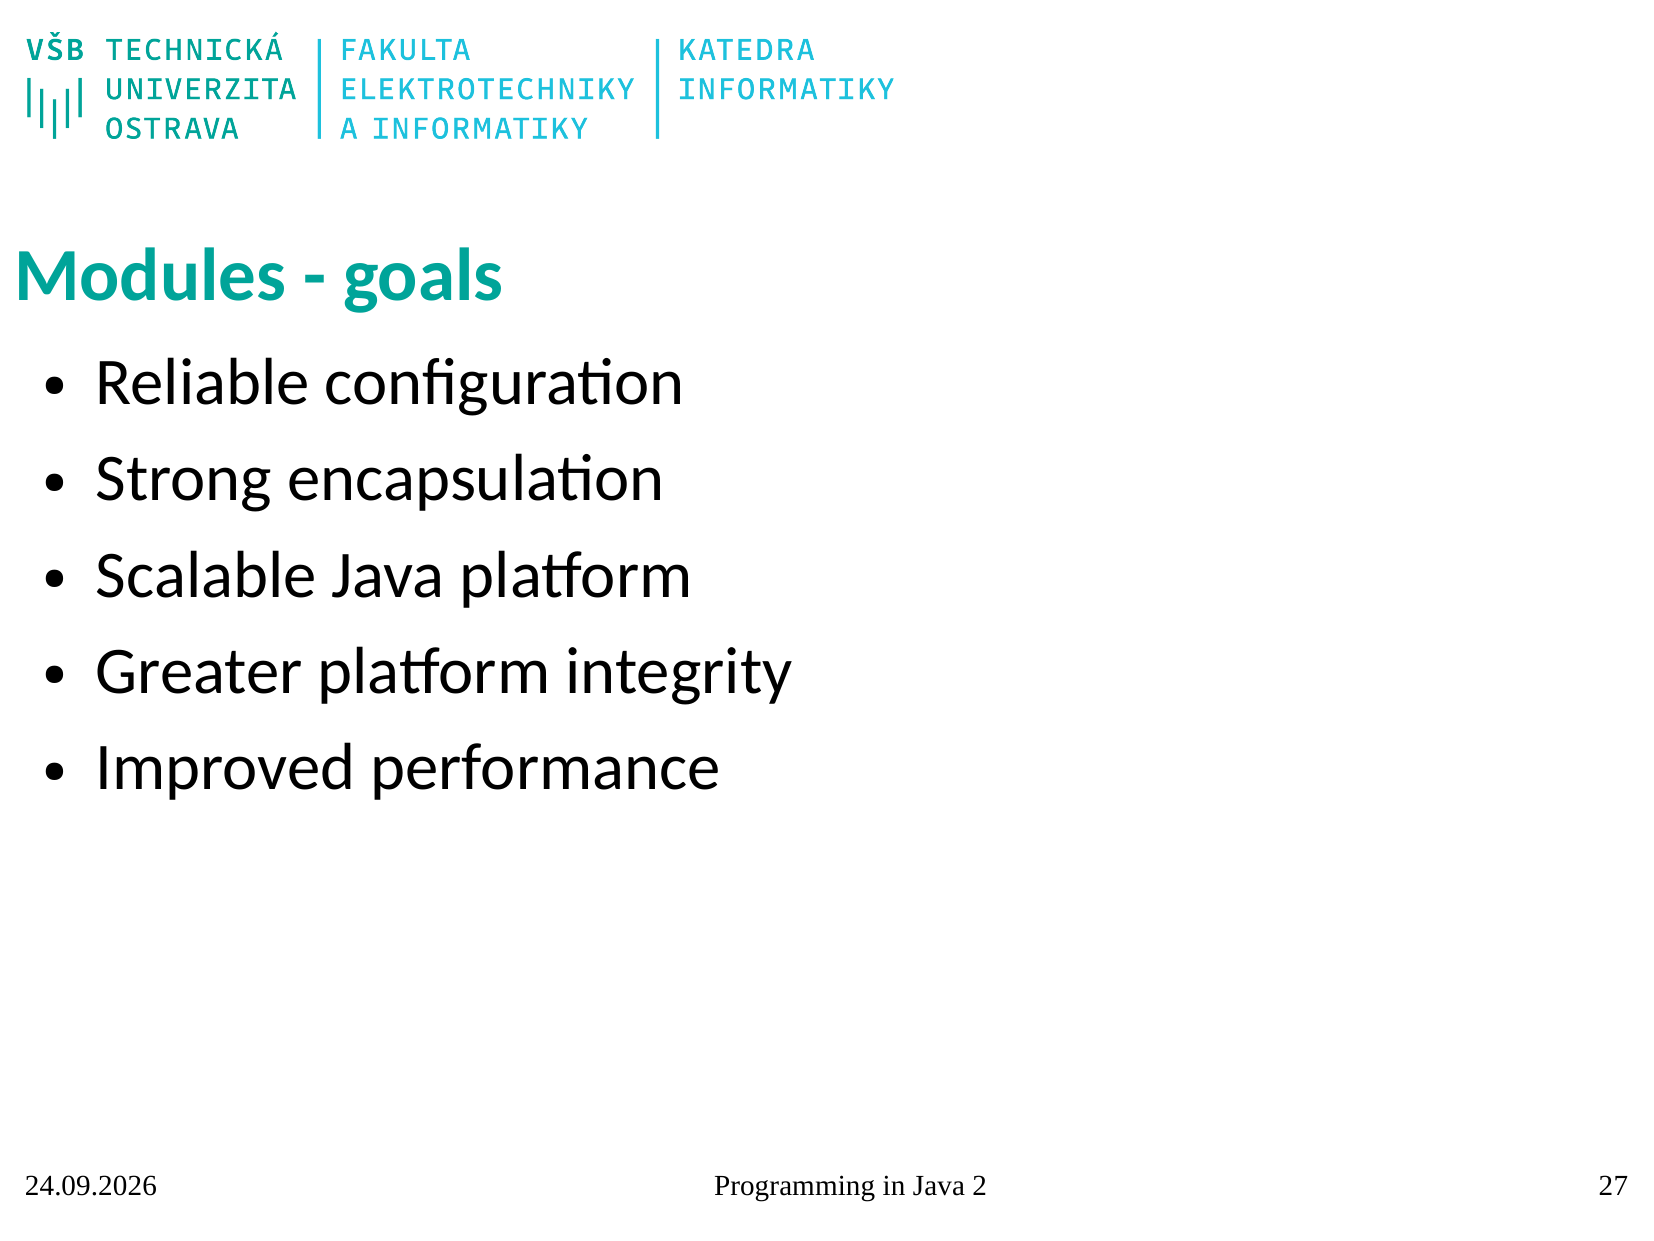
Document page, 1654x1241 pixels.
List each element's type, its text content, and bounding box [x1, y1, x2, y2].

picture [26, 31, 894, 139]
title Modules - goals [14, 165, 1619, 319]
list Reliable configuration Strong encapsulation Scalable Java platform Greater platform integrity Improved performance [24, 354, 1629, 1146]
